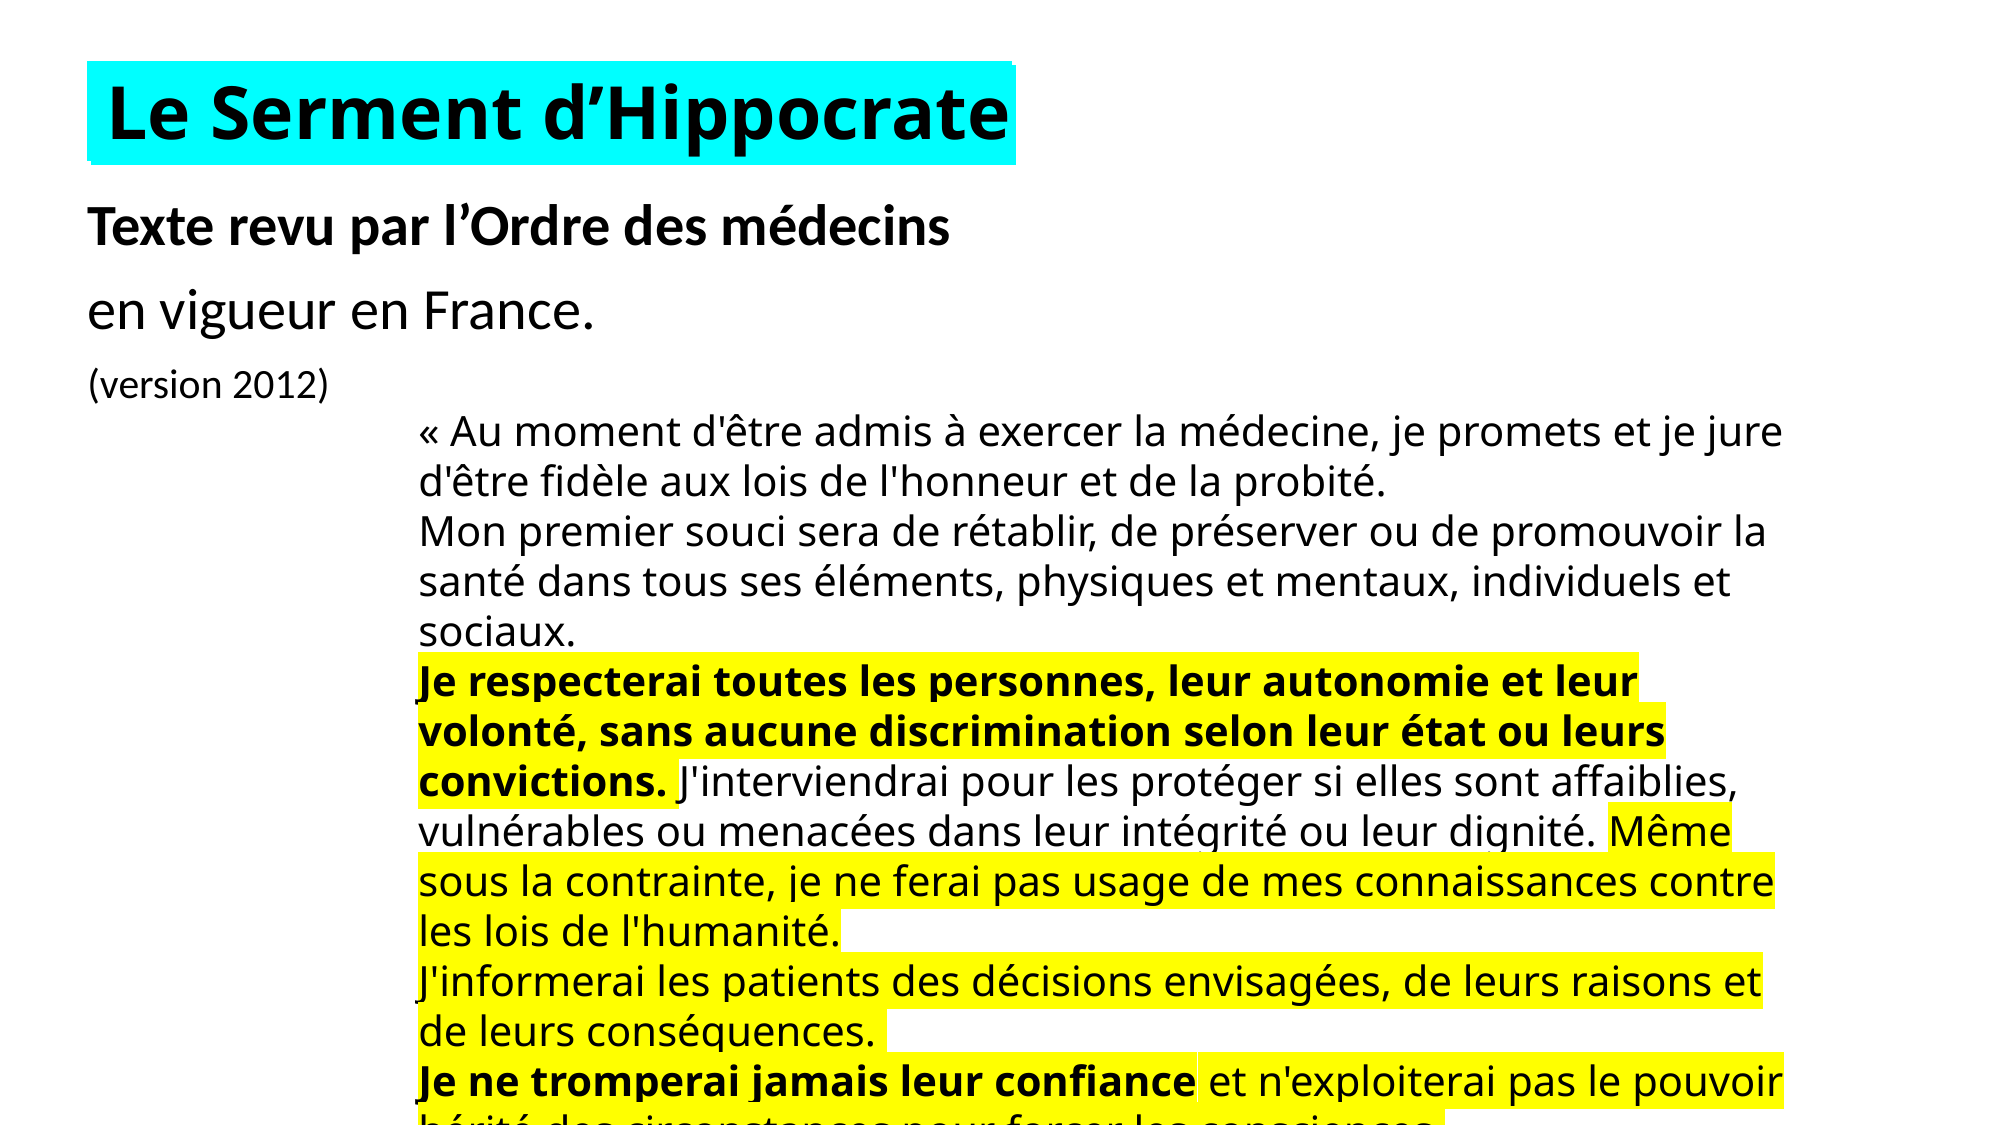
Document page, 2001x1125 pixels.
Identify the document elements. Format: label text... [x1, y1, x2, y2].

text_box Le Serment d’Hippocrate [72, 44, 1044, 188]
list Texte revu par l’Ordre des médecins en vigueur en France. (version 2012) [72, 187, 1073, 450]
text_box « Au moment d'être admis à exercer la médecine, je promets et je jure d'être fidèle aux lois de l'honneur et de la probité. Mon premier souci sera de rétablir, de préserver ou de promouvoir la santé dans tous ses éléments, physiques et mentaux, individuels et sociaux. Je respecterai toutes les personnes, leur autonomie et leur volonté, sans aucune discrimination selon leur état ou leurs convictions. J'interviendrai pour les protéger si elles sont affaiblies, vulnérables ou menacées dans leur intégrité ou leur dignité. Même sous la contrainte, je ne ferai pas usage de mes connaissances contre les lois de l'humanité. J'informerai les patients des décisions envisagées, de leurs raisons et de leurs conséquences. Je ne tromperai jamais leur confiance et n'exploiterai pas le pouvoir hérité des circonstances pour forcer les consciences. [403, 397, 1830, 1125]
